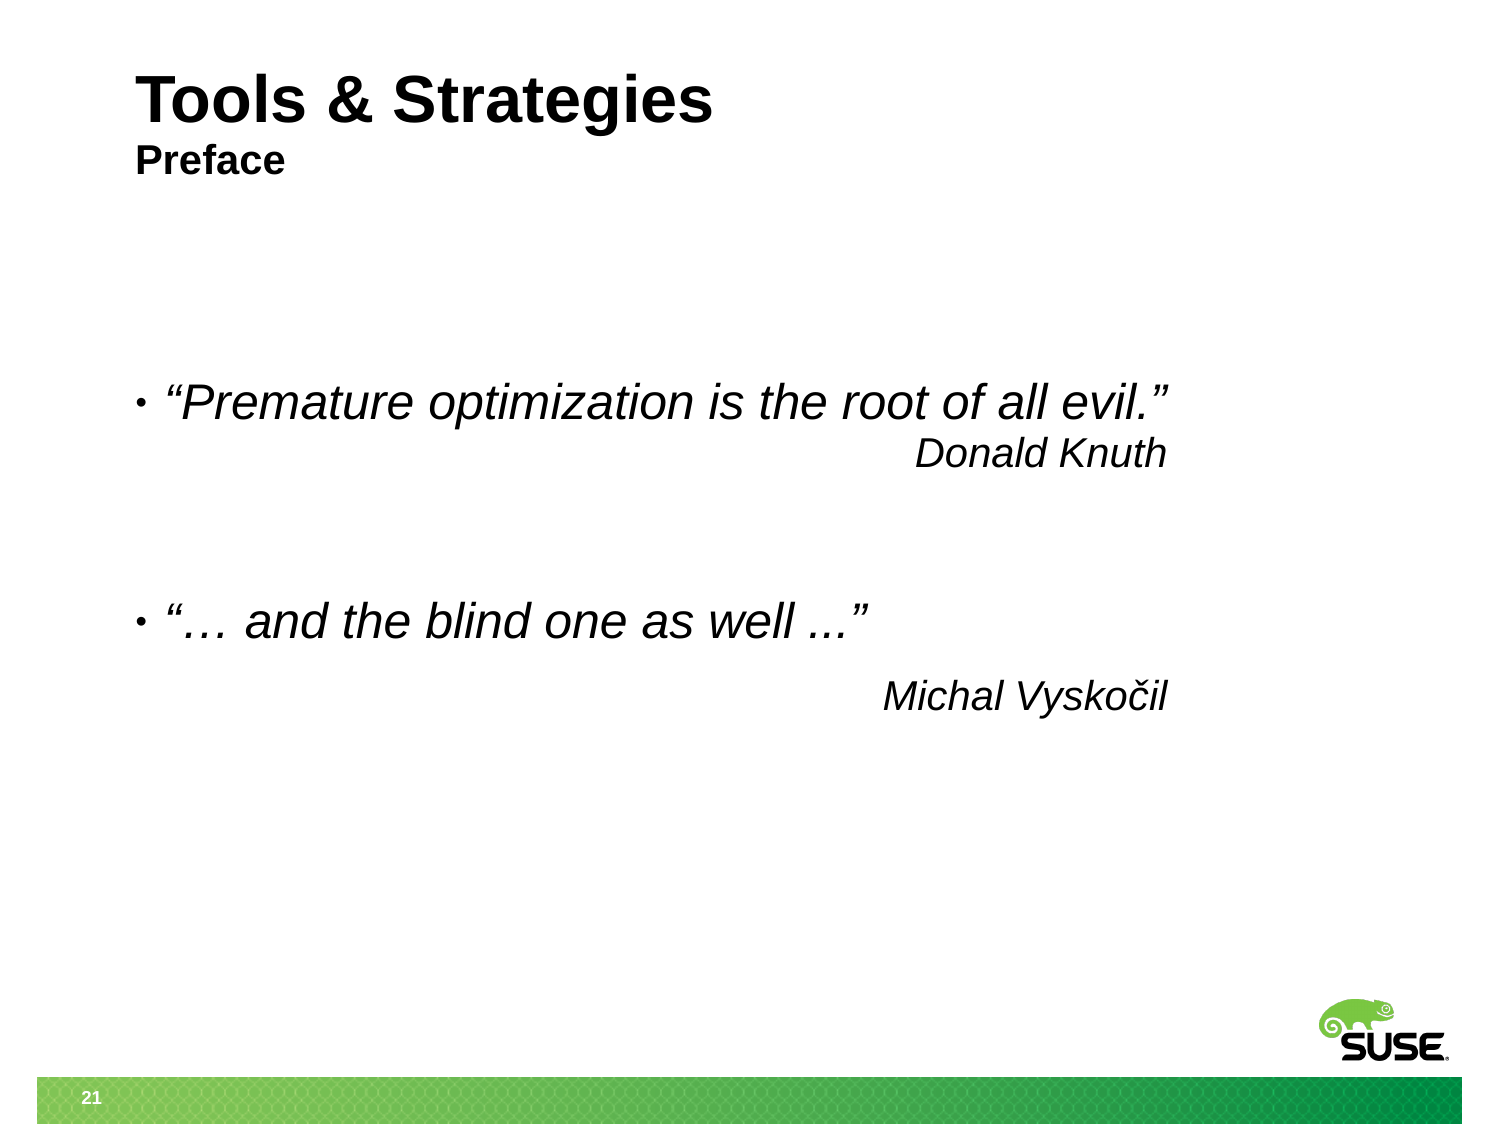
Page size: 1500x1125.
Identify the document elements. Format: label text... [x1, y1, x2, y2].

picture [1319, 999, 1449, 1061]
list “Premature optimization is the root of all evil.” Donald Knuth “… and the blind one as well ...” Michal Vyskočil [135, 238, 1372, 982]
picture [37, 1077, 1462, 1124]
title Tools & Strategies Preface [135, 41, 1372, 204]
